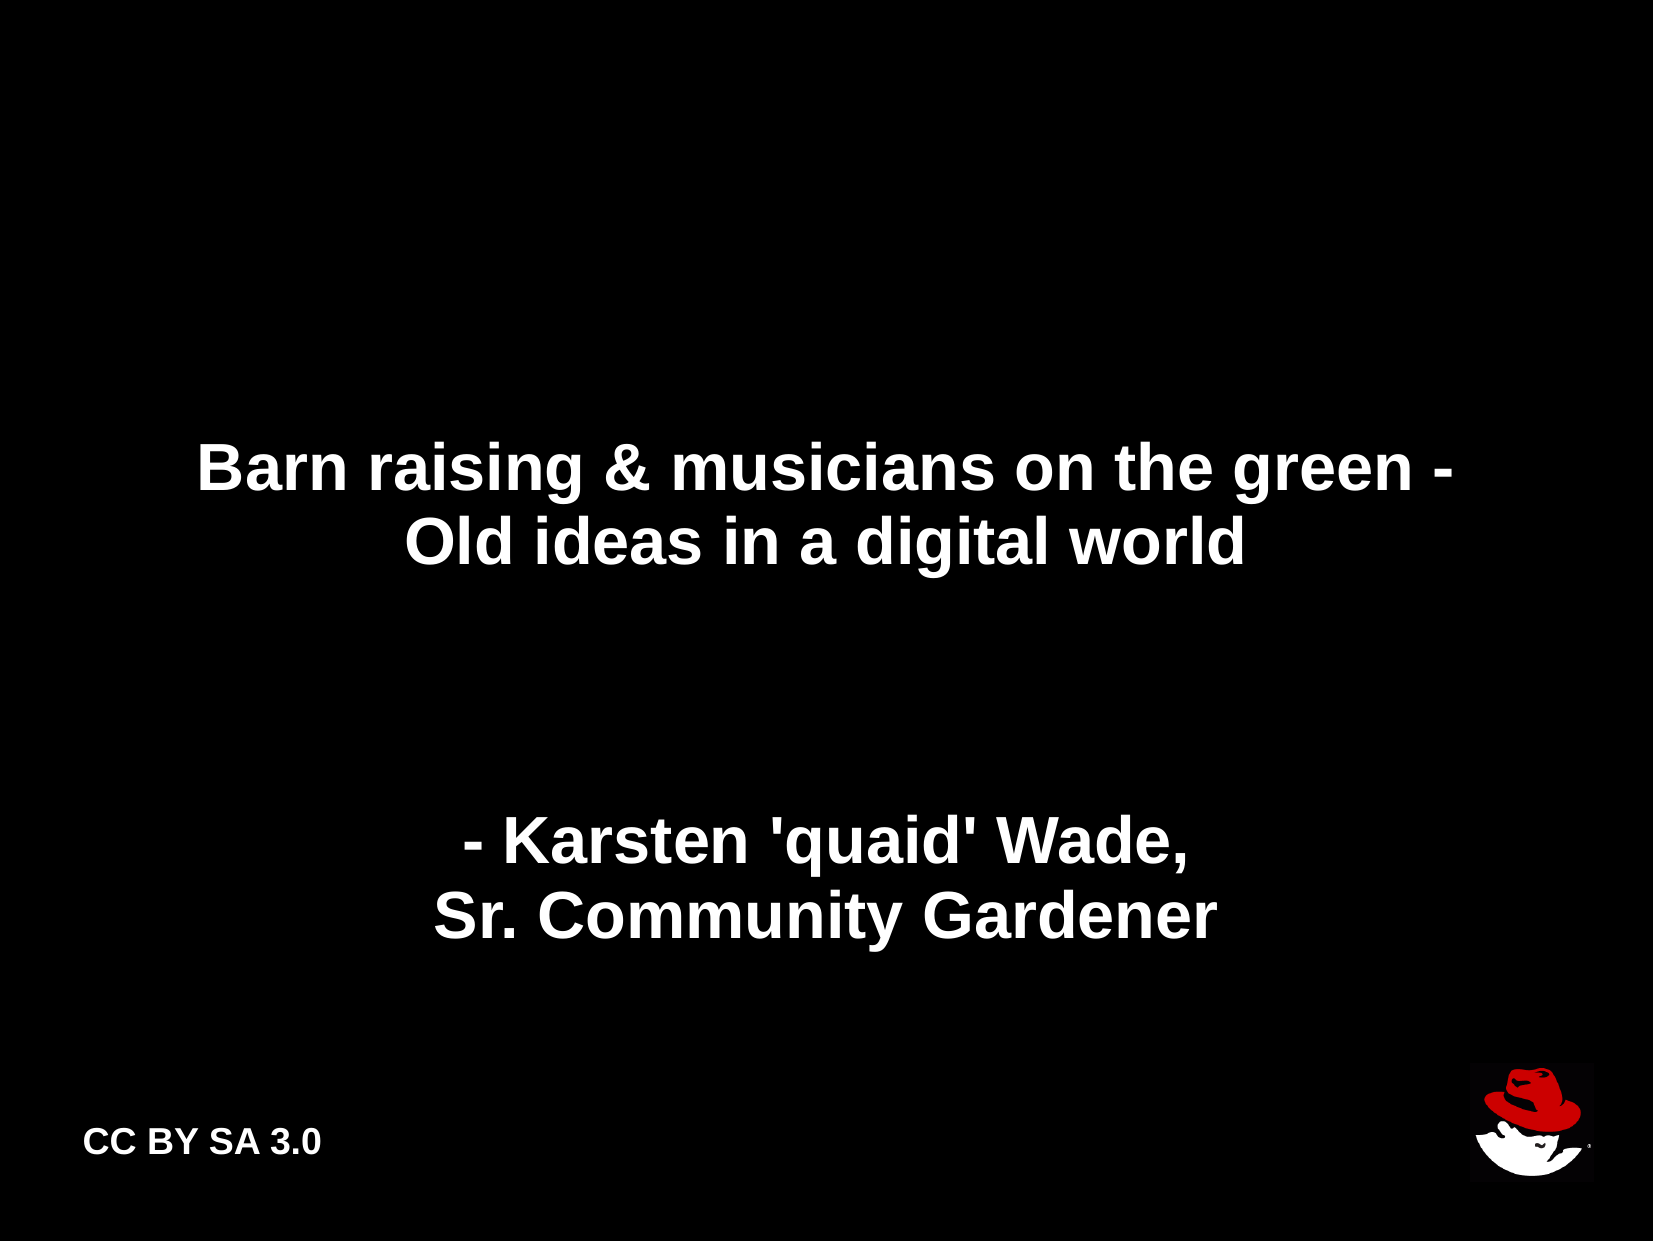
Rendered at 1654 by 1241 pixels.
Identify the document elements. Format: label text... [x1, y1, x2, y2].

subtitle Barn raising & musicians on the green - Old ideas in a digital world - Karsten 'quaid' Wade, Sr. Community Gardener [82, 49, 1571, 1109]
text_box CC BY SA 3.0 [82, 1109, 1571, 1174]
picture [1470, 1063, 1594, 1182]
